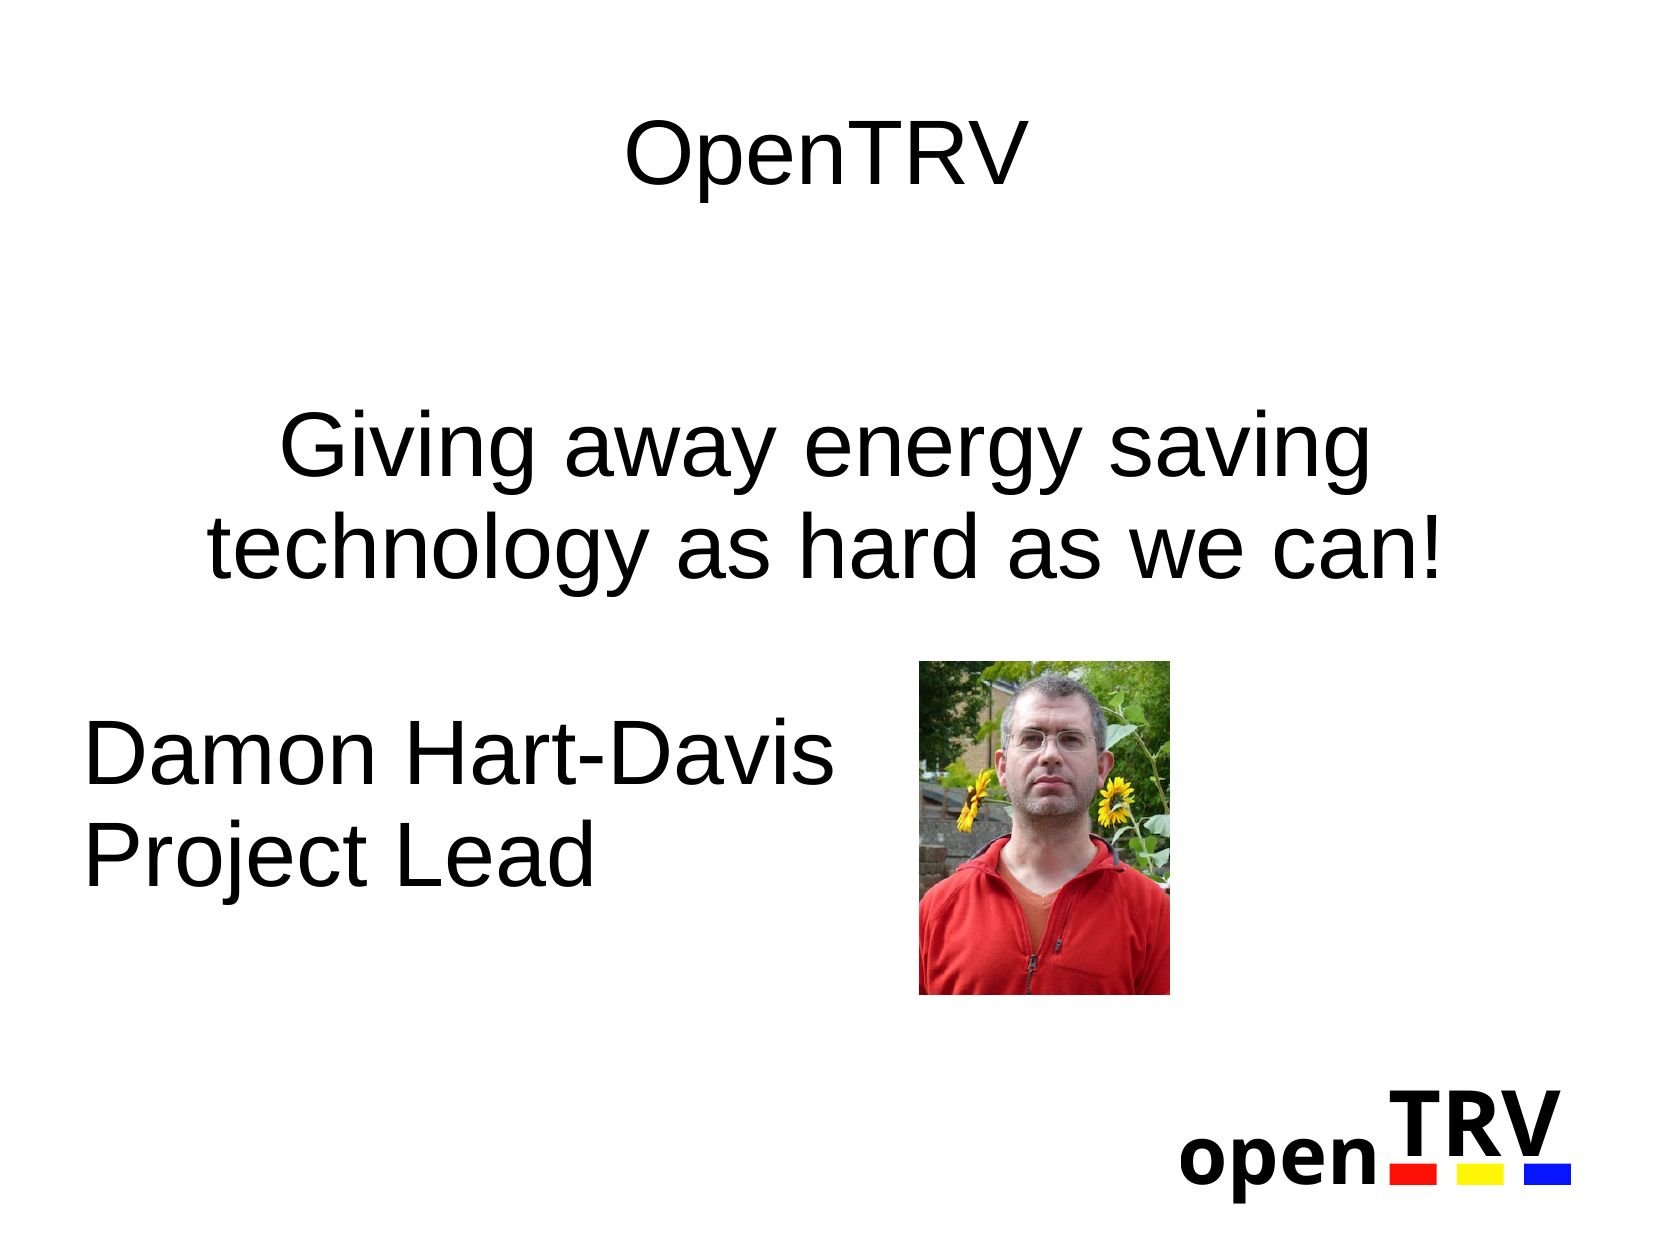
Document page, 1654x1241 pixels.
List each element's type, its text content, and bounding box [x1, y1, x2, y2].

subtitle Giving away energy saving technology as hard as we can! Damon Hart-Davis Project Lead [82, 290, 1571, 1010]
title OpenTRV [82, 49, 1571, 257]
picture [919, 661, 1170, 995]
